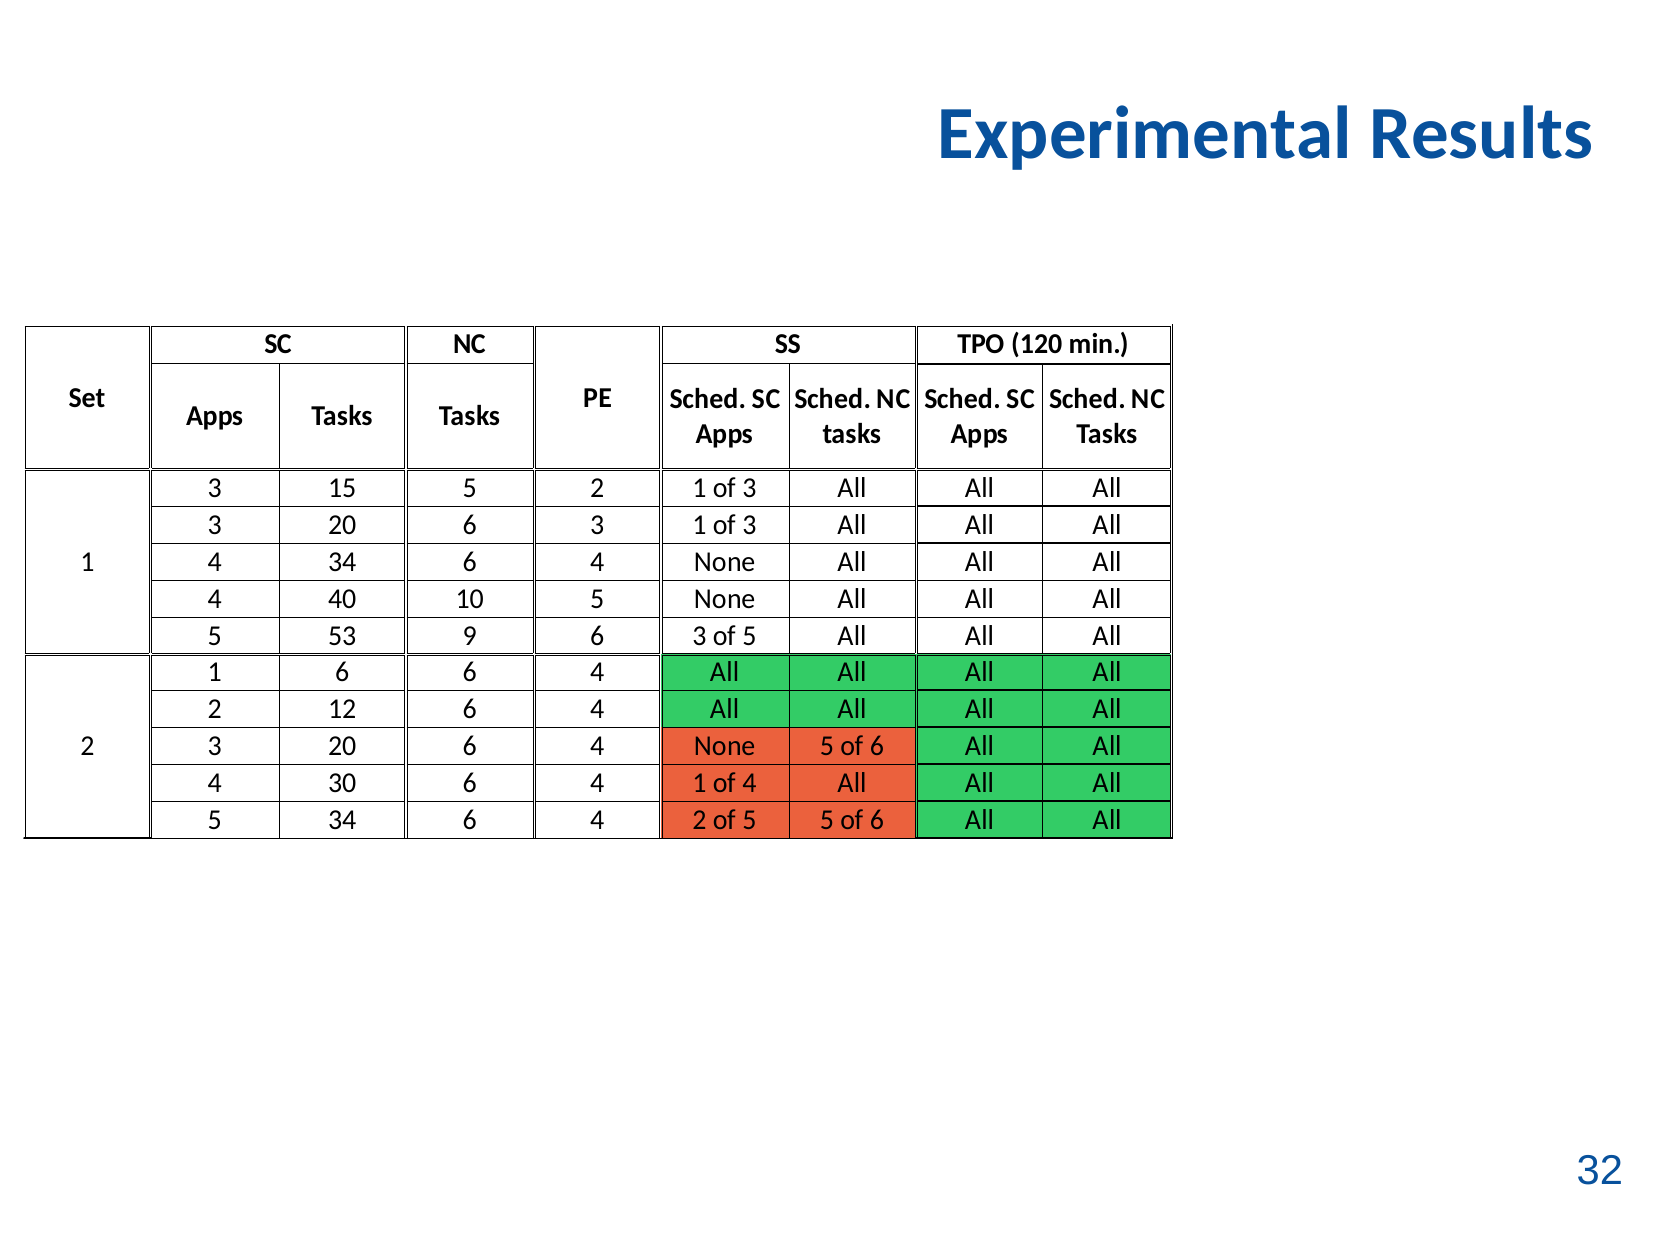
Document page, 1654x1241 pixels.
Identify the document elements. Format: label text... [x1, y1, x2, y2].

title Experimental Results [0, 0, 1595, 178]
chart [23, 324, 1625, 1227]
